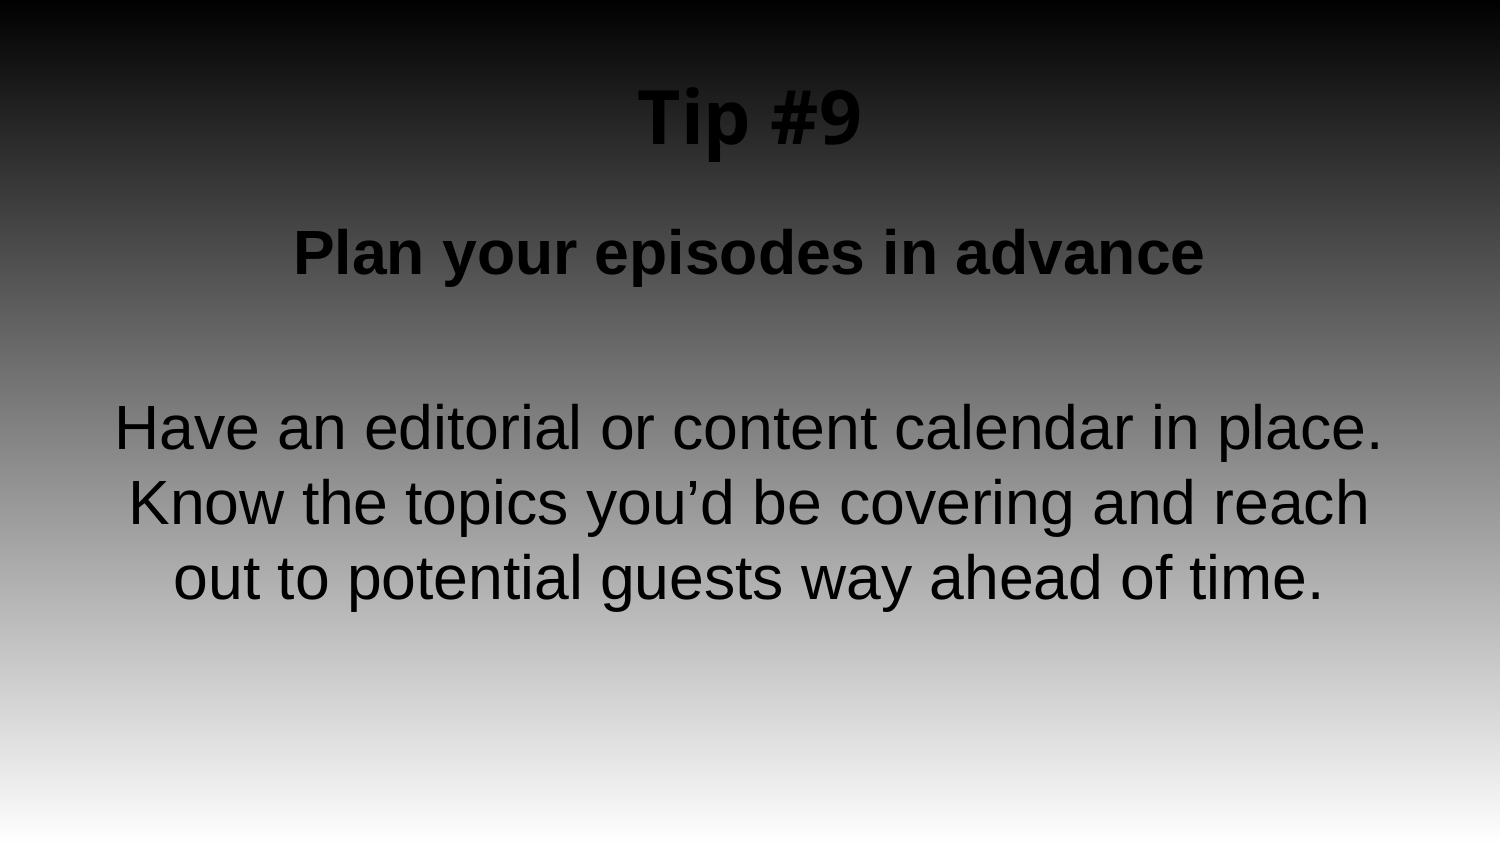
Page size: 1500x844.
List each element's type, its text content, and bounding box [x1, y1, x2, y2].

title Tip #9 [75, 33, 1425, 175]
list Plan your episodes in advance Have an editorial or content calendar in place. Know the topics you’d be covering and reach out to potential guests way ahead of time. . [75, 196, 1425, 808]
